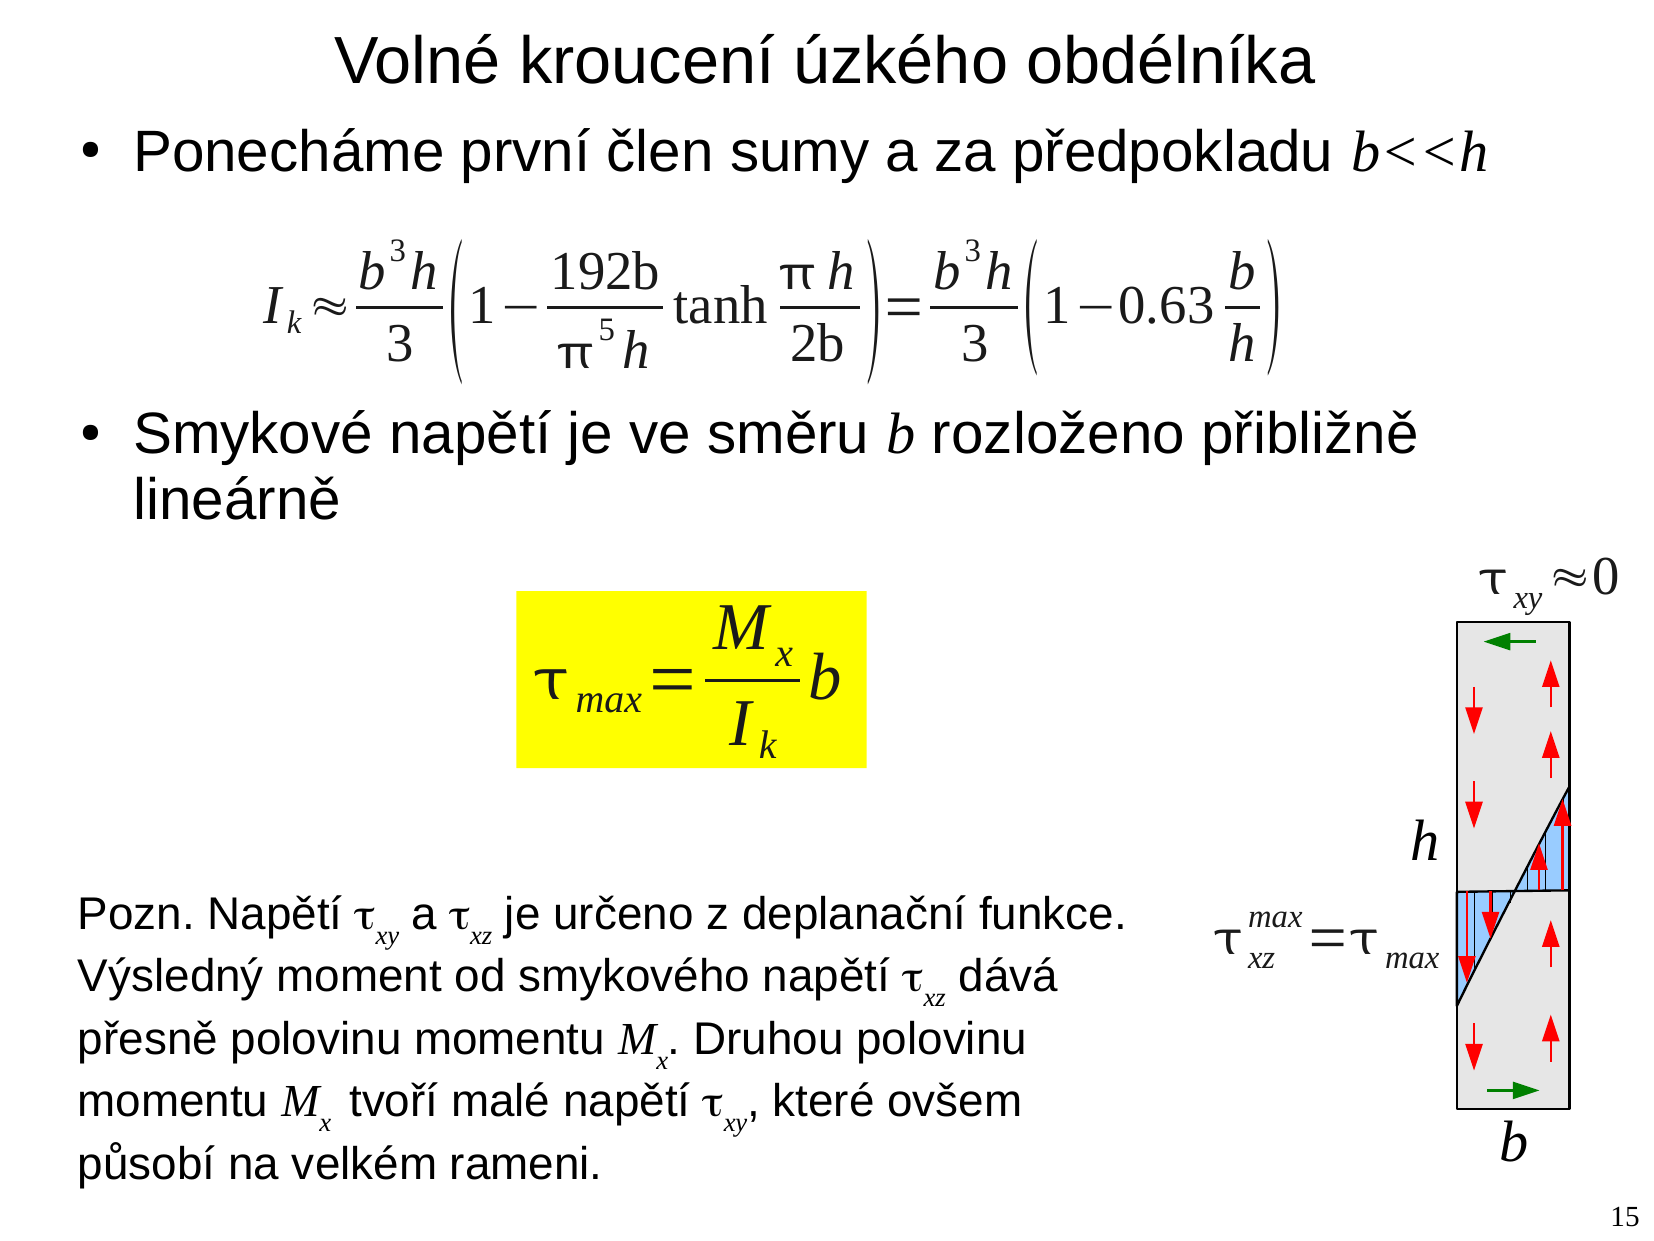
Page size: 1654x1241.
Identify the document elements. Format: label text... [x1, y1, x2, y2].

text_box b [1484, 1102, 1558, 1187]
chart [239, 234, 1297, 387]
list Ponecháme první člen sumy a za předpokladu b<<h Smykové napětí je ve směru b rozloženo přibližně lineárně [62, 118, 1613, 601]
chart [1458, 546, 1634, 616]
chart [509, 591, 860, 769]
title Volné kroucení úzkého obdélníka [37, 8, 1613, 113]
text_box [860, 601, 867, 769]
chart [1193, 899, 1451, 977]
text_box h [1395, 800, 1469, 886]
text_box [1456, 621, 1570, 1110]
text_box Pozn. Napětí txy a txz je určeno z deplanační funkce. Výsledný moment od smykového napětí txz dává přesně polovinu momentu Mx. Druhou polovinu momentu Mx tvoří malé napětí txy, které ovšem působí na velkém rameni. [63, 880, 1151, 1225]
